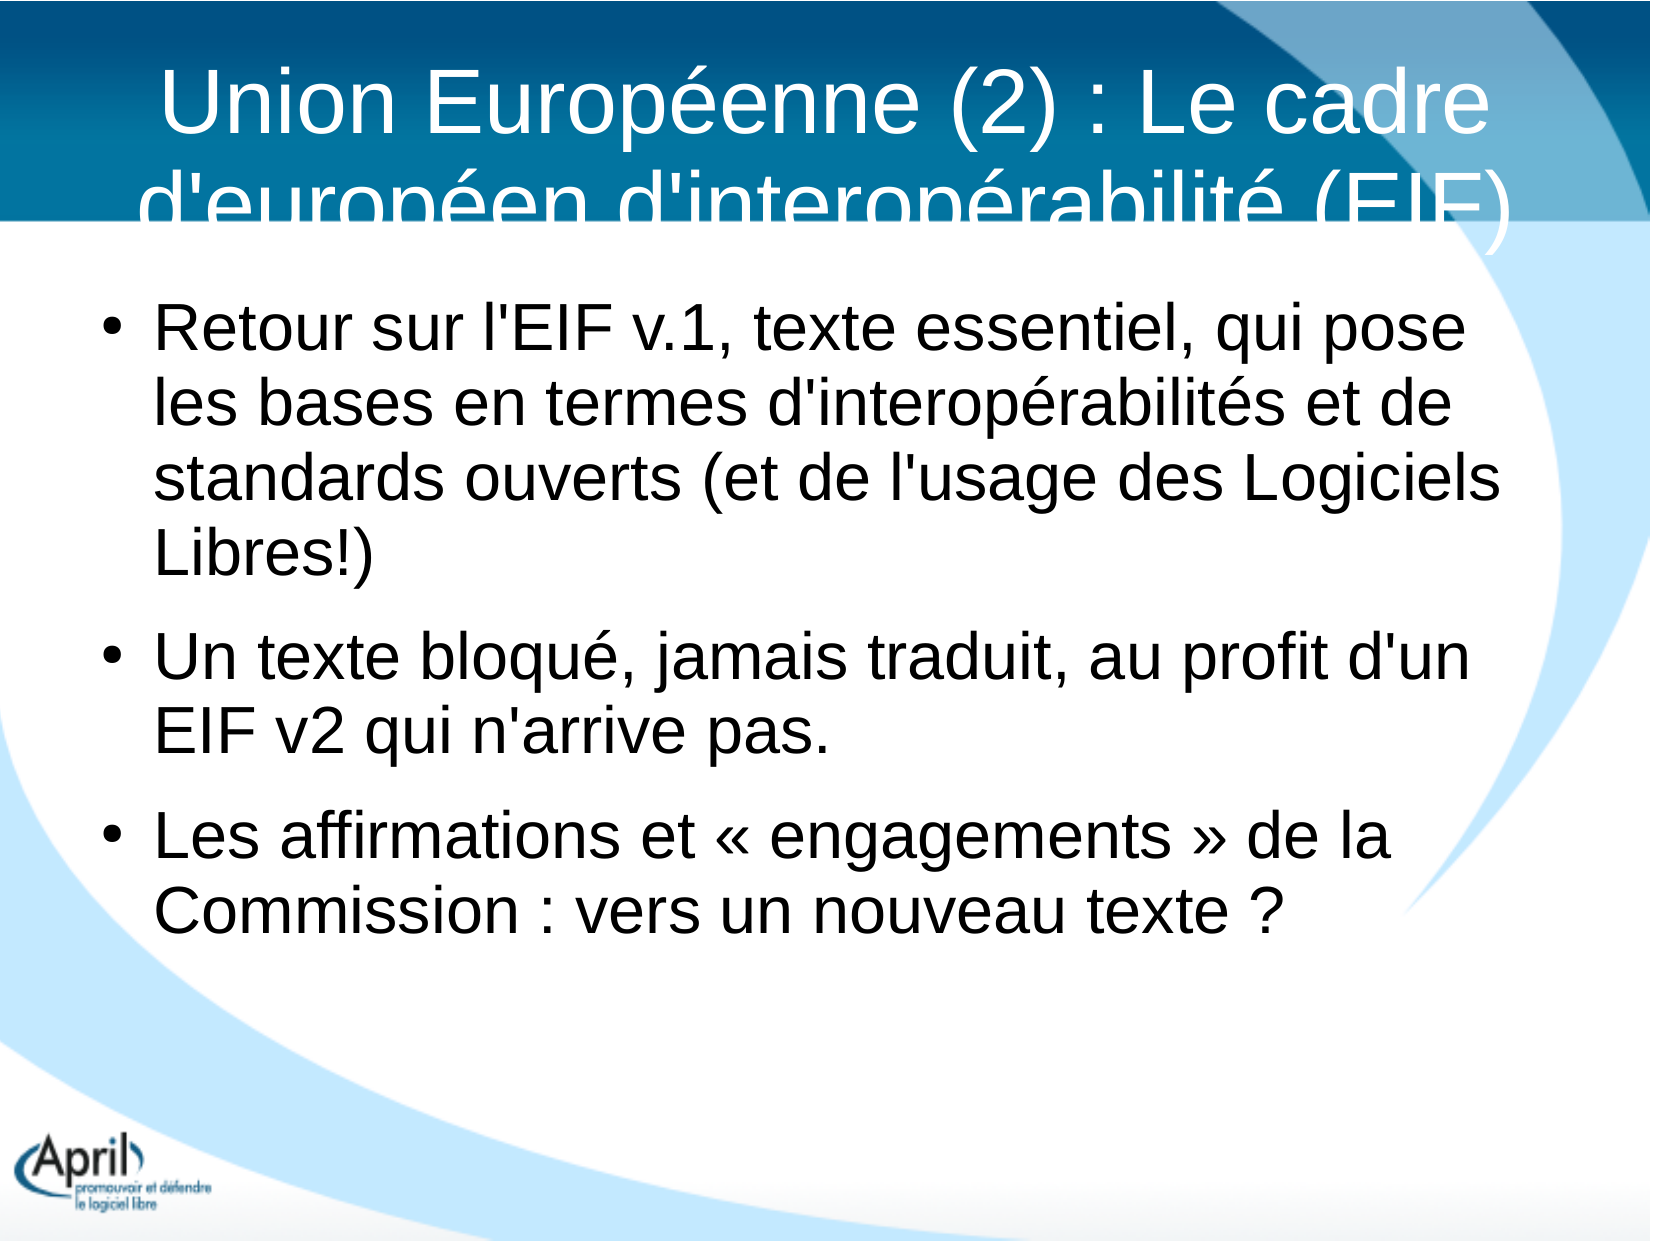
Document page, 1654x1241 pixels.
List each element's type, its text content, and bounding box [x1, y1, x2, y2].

list Retour sur l'EIF v.1, texte essentiel, qui pose les bases en termes d'interopérabilités et de standards ouverts (et de l'usage des Logiciels Libres!) Un texte bloqué, jamais traduit, au profit d'un EIF v2 qui n'arrive pas. Les affirmations et « engagements » de la Commission : vers un nouveau texte ? [82, 290, 1571, 1109]
picture [0, 1, 1650, 1241]
title Union Européenne (2) : Le cadre d'européen d'interopérabilité (EIF) [82, 50, 1571, 256]
